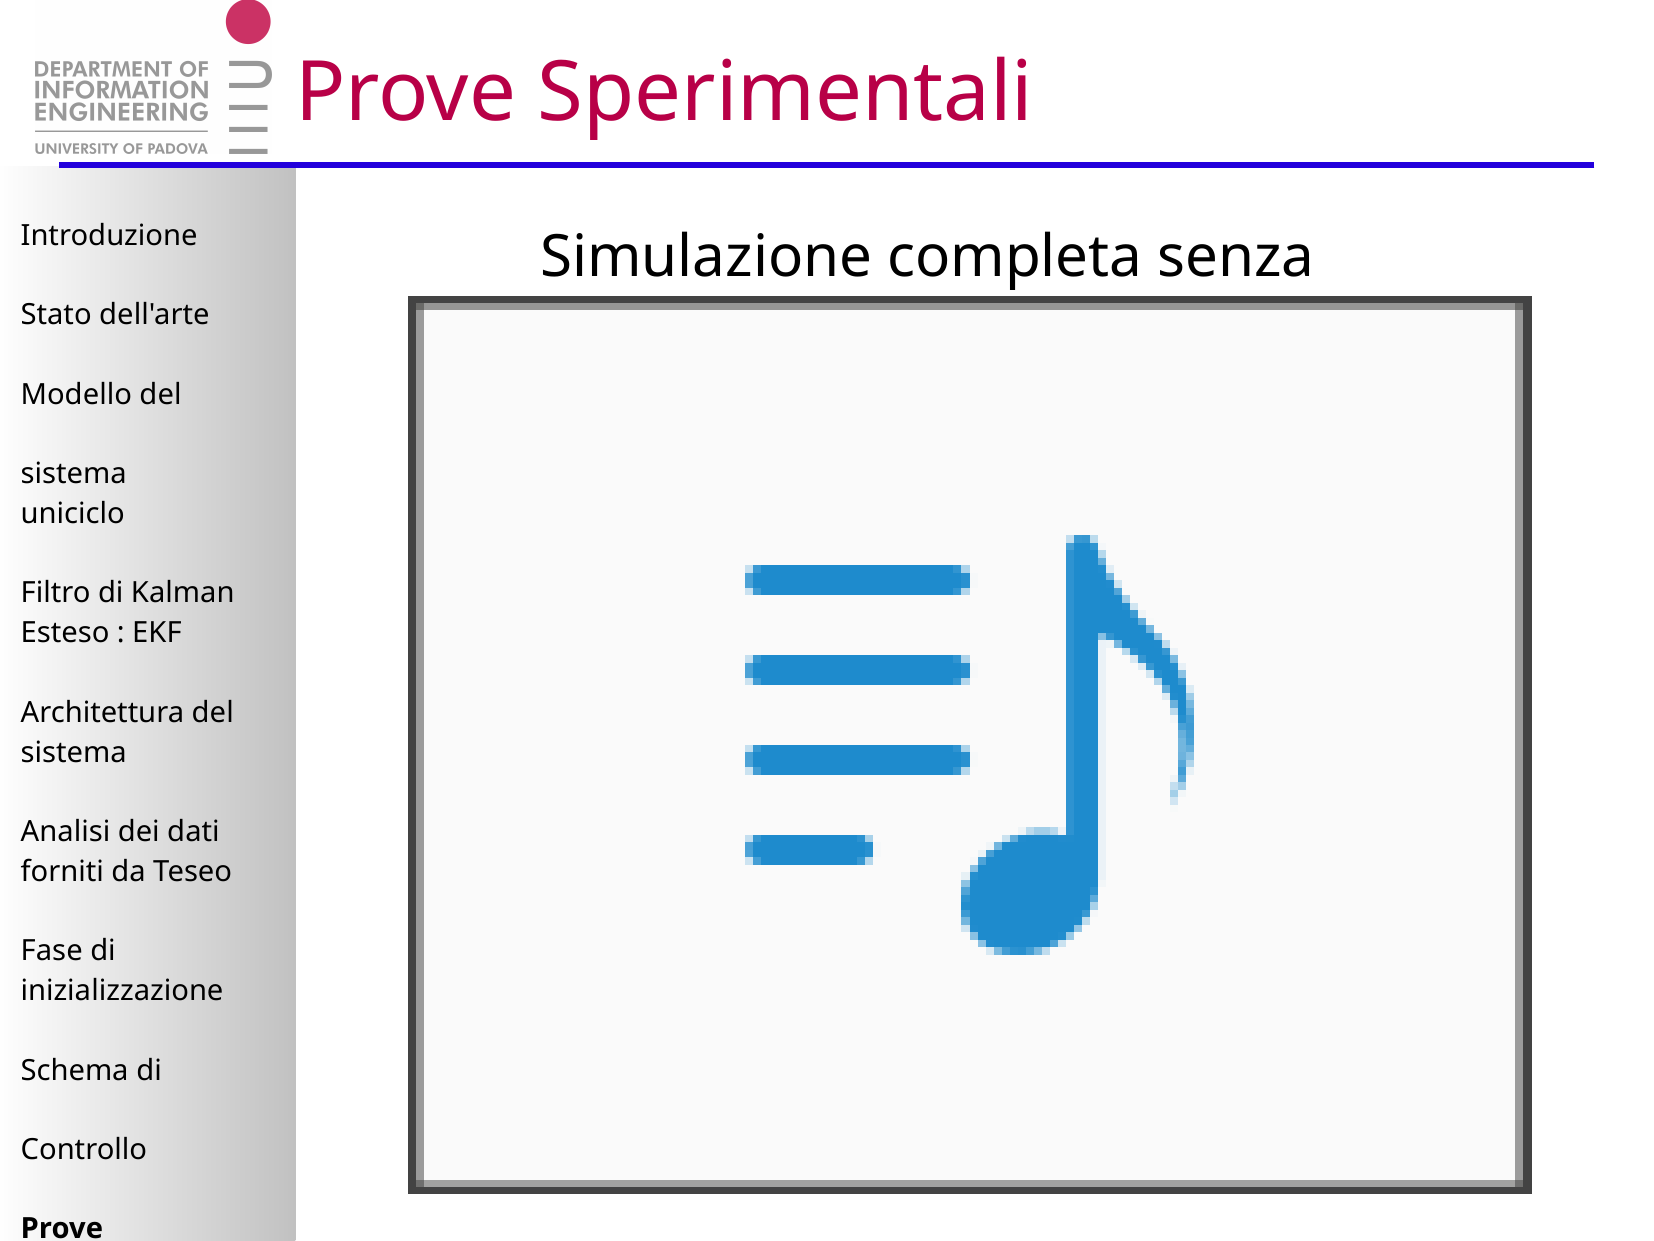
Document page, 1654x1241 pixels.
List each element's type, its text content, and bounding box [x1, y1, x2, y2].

title Prove Sperimentali [295, 29, 1536, 148]
picture [35, 0, 272, 154]
text_box [407, 295, 1533, 1196]
text_box Simulazione completa senza ostacoli [525, 206, 1471, 281]
text_box Introduzione Stato dell'arte Modello del sistema uniciclo Filtro di Kalman Esteso : EKF Architettura del sistema Analisi dei dati forniti da Teseo Fase di inizializzazione Schema di Controllo Prove Sperimentali Conclusioni Sviluppi futuri [5, 206, 302, 1211]
